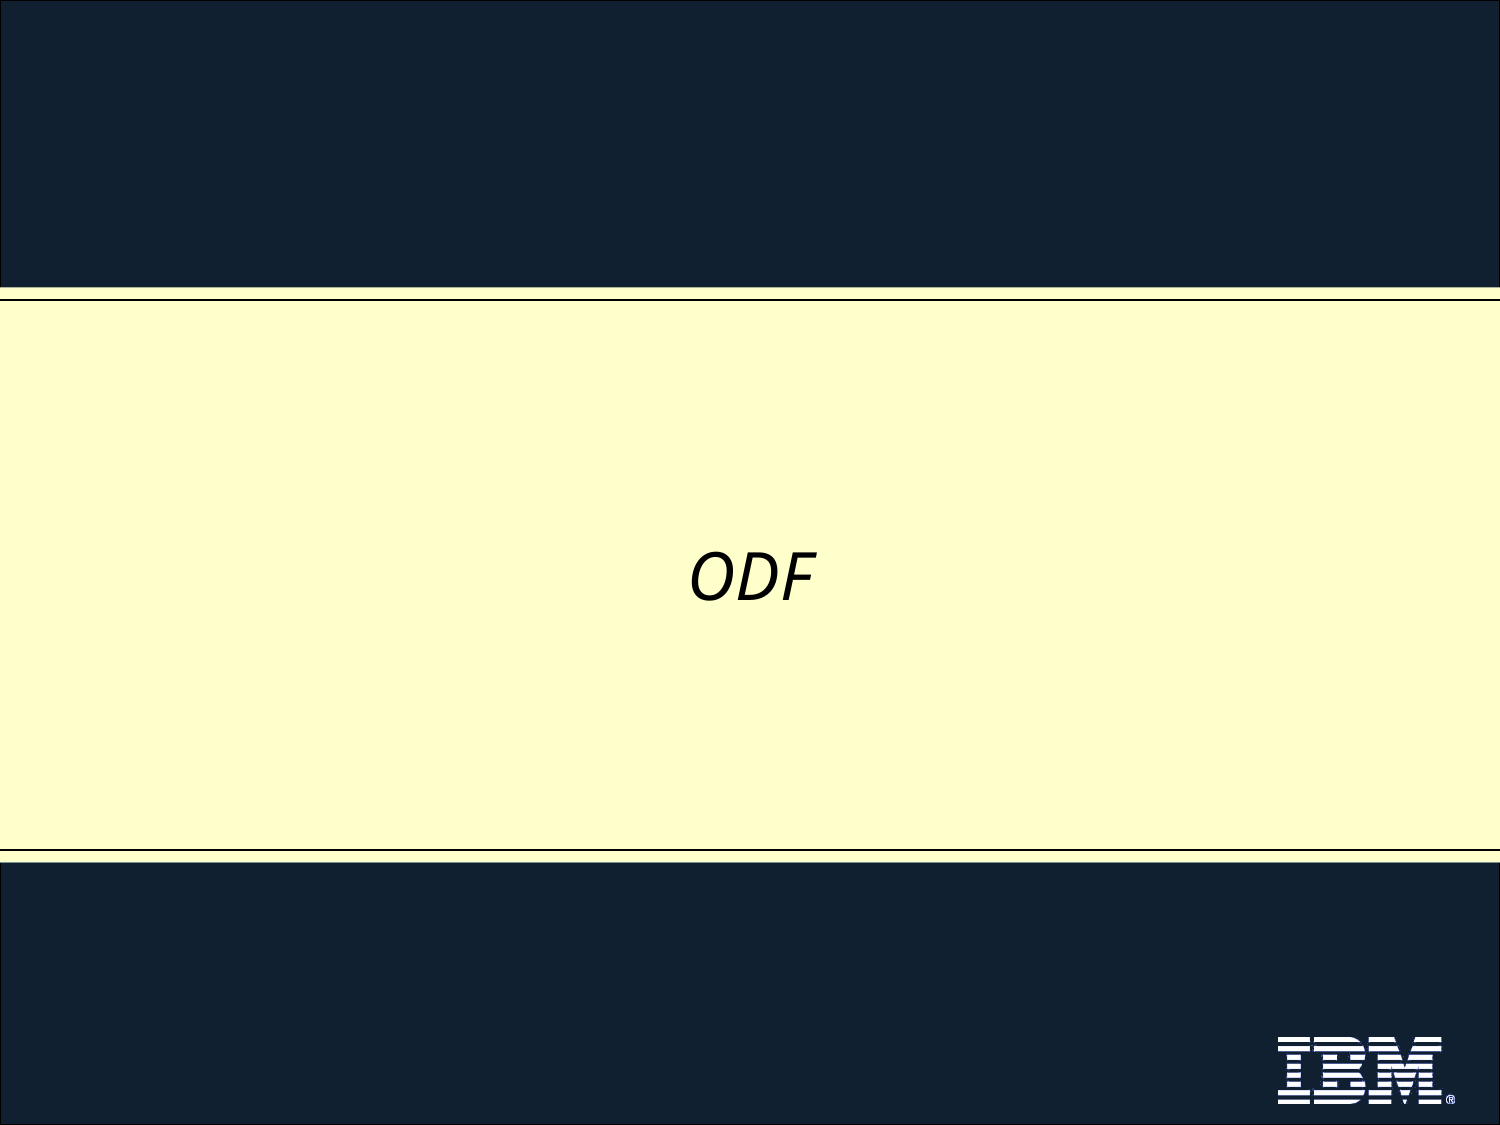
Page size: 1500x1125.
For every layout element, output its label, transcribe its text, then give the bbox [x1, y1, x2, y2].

text_box ODF [0, 301, 1500, 849]
text_box ODF [0, 851, 1500, 863]
text_box ODF [0, 287, 1500, 299]
picture [1278, 1037, 1484, 1104]
